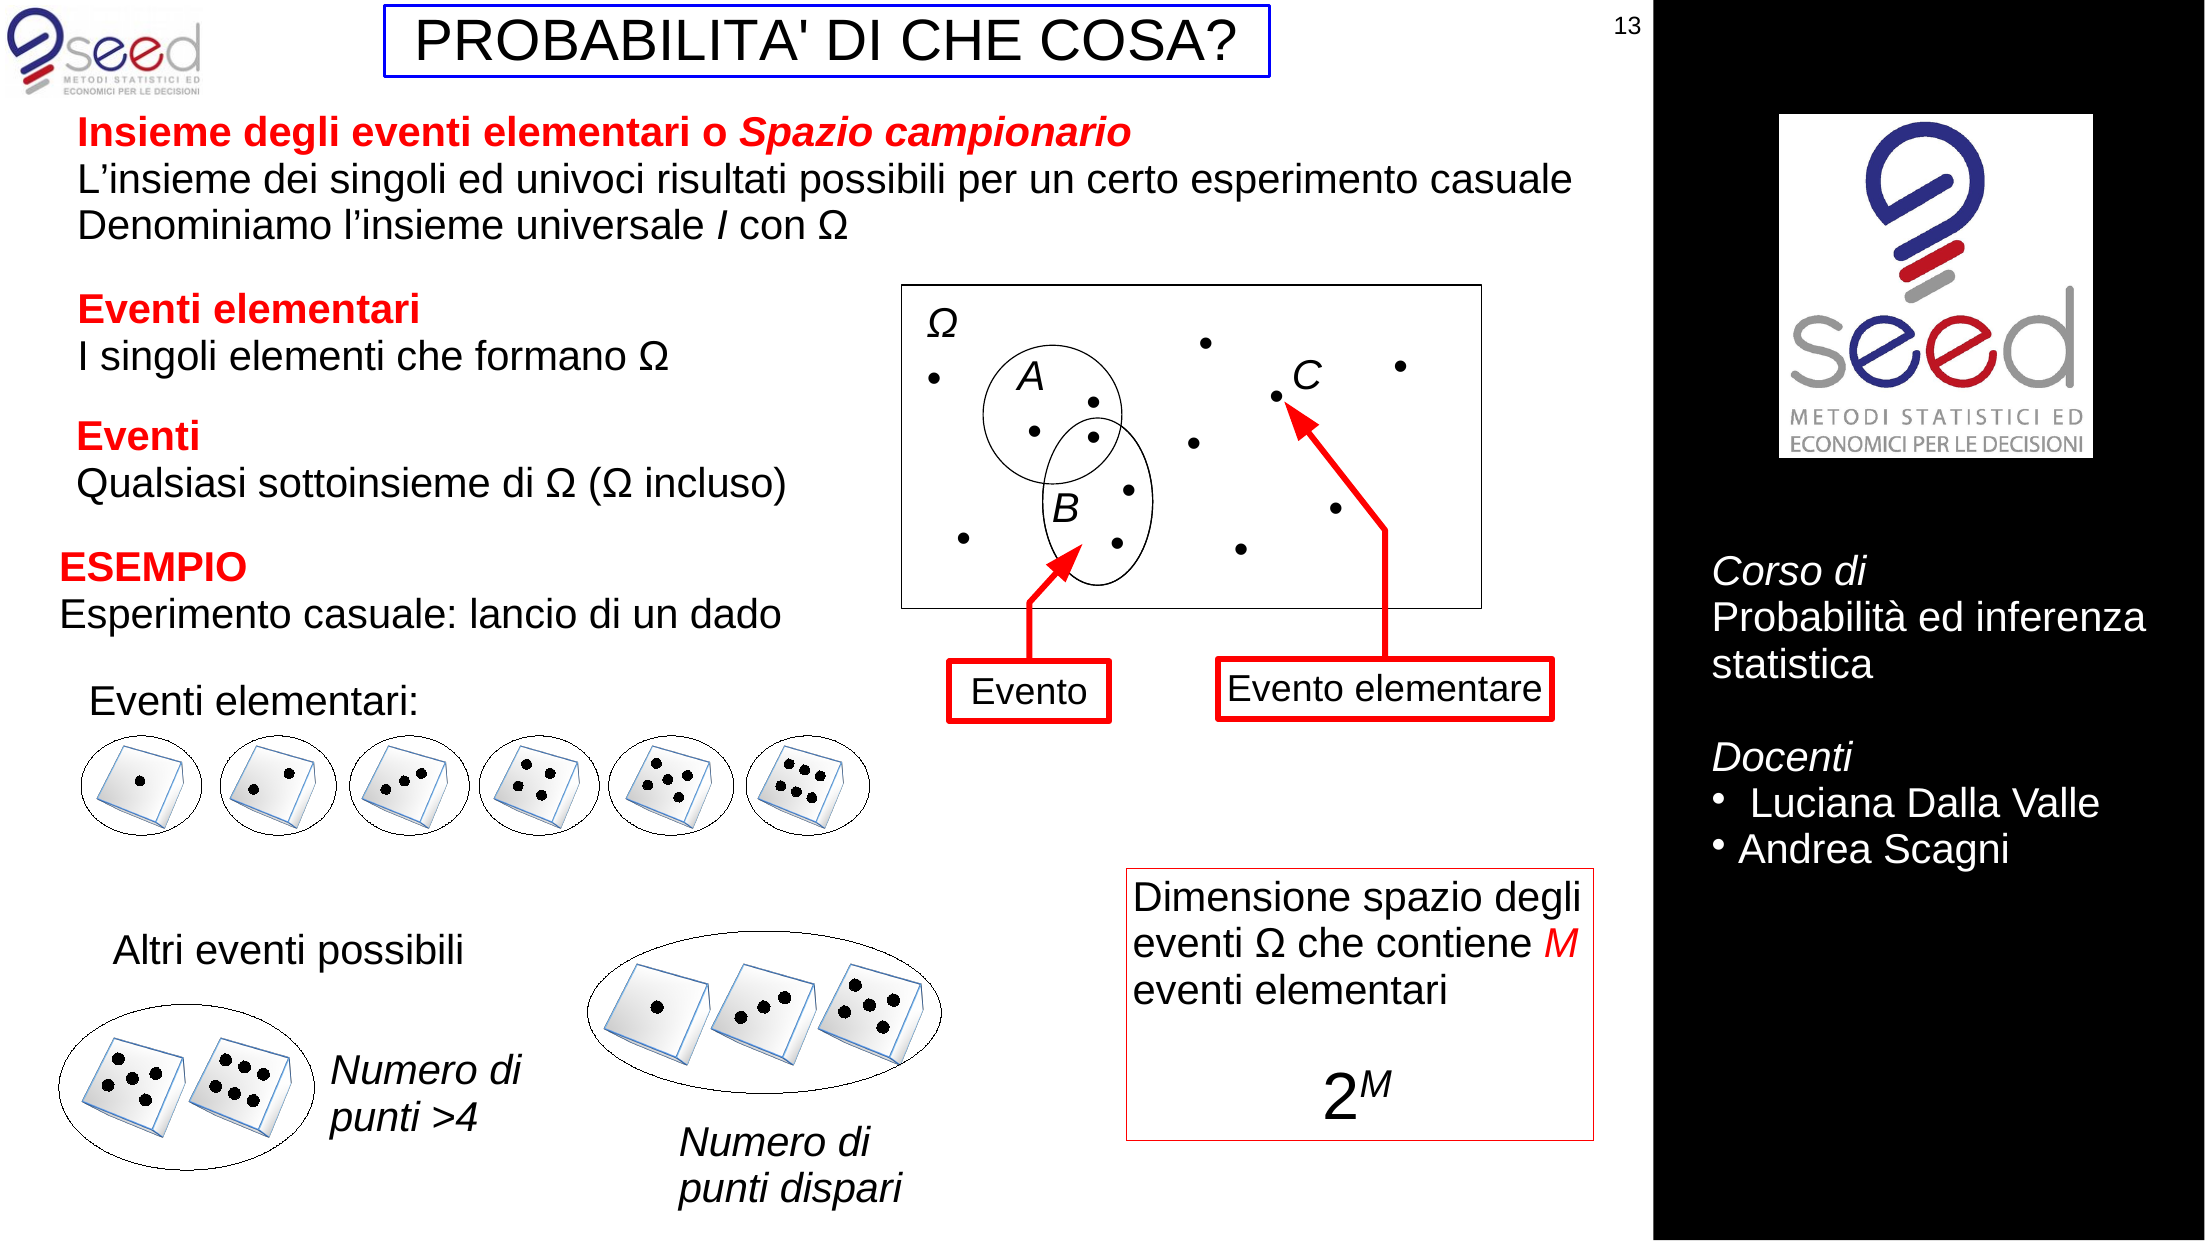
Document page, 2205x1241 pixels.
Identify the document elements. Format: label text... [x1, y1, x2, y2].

text_box • [926, 355, 942, 402]
text_box [536, 790, 547, 801]
text_box [791, 786, 802, 797]
text_box [673, 792, 684, 803]
text_box [682, 770, 693, 781]
text_box • [1086, 378, 1102, 414]
text_box [284, 768, 295, 779]
text_box ESEMPIO Esperimento casuale: lancio di un dado [59, 544, 792, 639]
text_box • [956, 514, 972, 562]
text_box [651, 758, 662, 769]
text_box [238, 1060, 251, 1073]
text_box [815, 770, 826, 781]
text_box [734, 1011, 748, 1024]
text_box [849, 978, 862, 992]
text_box [650, 1000, 664, 1014]
text_box [135, 775, 145, 786]
text_box • [1121, 467, 1137, 514]
text_box [806, 792, 817, 803]
text_box [545, 768, 556, 779]
text_box [887, 993, 900, 1007]
text_box Evento elementare [1217, 658, 1553, 719]
text_box Numero di punti dispari [678, 1118, 921, 1212]
text_box Eventi Qualsiasi sottoinsieme di Ω (Ω incluso) [75, 413, 810, 510]
text_box Eventi elementari I singoli elementi che formano Ω [77, 286, 714, 381]
text_box [863, 998, 876, 1012]
text_box B [1051, 485, 1103, 548]
text_box • [1269, 372, 1285, 420]
text_box Ω [926, 299, 971, 363]
text_box [799, 764, 810, 775]
text_box • [1328, 484, 1344, 532]
text_box [1044, 420, 1152, 584]
text_box • [1109, 520, 1125, 567]
text_box Evento [949, 661, 1110, 722]
text_box • [1186, 420, 1202, 467]
text_box [521, 759, 532, 770]
text_box C [1291, 352, 1323, 399]
text_box Insieme degli eventi elementari o Spazio campionario L’insieme dei singoli ed univoci risultati possibili per un certo esperimento casuale Denominiamo l’insieme universale I con Ω [77, 109, 1588, 296]
text_box [219, 1053, 232, 1066]
text_box [775, 780, 786, 791]
picture [5, 5, 203, 98]
text_box Insieme degli eventi elementari o Spazio campionario L’insieme dei singoli ed univoci risultati possibili per un certo esperimento casuale Denominiamo l’insieme universale I con Ω [902, 286, 1481, 296]
text_box Dimensione spazio degli eventi Ω che contiene M eventi elementari 2M [1126, 868, 1594, 1141]
text_box • [1393, 343, 1409, 390]
text_box [102, 1079, 115, 1092]
text_box [380, 784, 391, 795]
text_box [642, 780, 653, 790]
text_box A [1017, 352, 1069, 416]
text_box [416, 768, 427, 779]
text_box [983, 345, 1122, 484]
text_box [228, 1087, 241, 1100]
text_box • [1027, 408, 1043, 455]
text_box [662, 774, 673, 785]
picture [1779, 114, 2093, 458]
text_box [149, 1067, 162, 1080]
text_box [778, 991, 791, 1004]
text_box • [1233, 526, 1249, 573]
text_box Eventi elementari: [88, 677, 423, 725]
text_box [126, 1072, 139, 1085]
text_box PROBABILITA' DI CHE COSA? [384, 5, 1270, 77]
text_box Numero di punti >4 [330, 1047, 536, 1141]
text_box [513, 781, 524, 791]
text_box [838, 1005, 851, 1019]
text_box [757, 1000, 771, 1014]
text_box [209, 1080, 222, 1093]
text_box [257, 1068, 270, 1081]
text_box [112, 1052, 125, 1065]
text_box [139, 1093, 152, 1106]
text_box [876, 1020, 890, 1034]
text_box [399, 775, 410, 786]
text_box • [1198, 319, 1214, 367]
text_box [784, 758, 795, 769]
text_box Altri eventi possibili [112, 927, 468, 974]
text_box [247, 1094, 260, 1107]
text_box [248, 784, 259, 795]
text_box • [1086, 414, 1102, 461]
